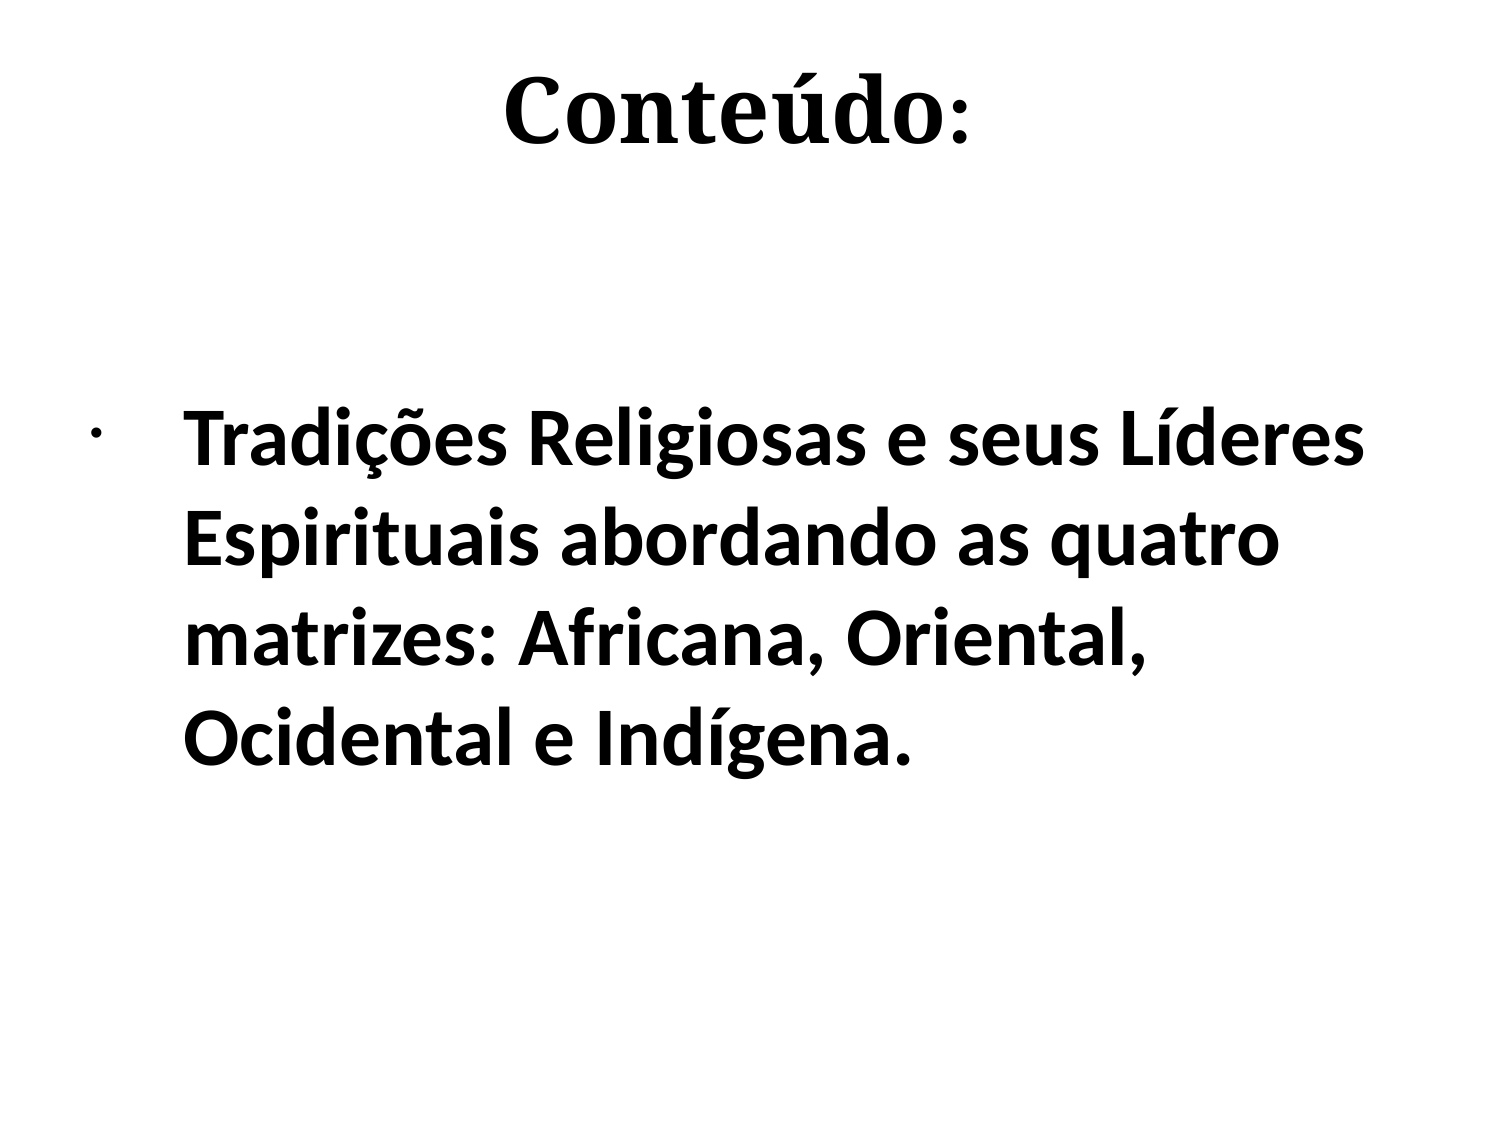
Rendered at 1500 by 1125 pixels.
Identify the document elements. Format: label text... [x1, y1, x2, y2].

title Conteúdo: [75, 44, 1400, 235]
list Tradições Religiosas e seus Líderes Espirituais abordando as quatro matrizes: Africana, Oriental, Ocidental e Indígena. [75, 235, 1400, 1005]
